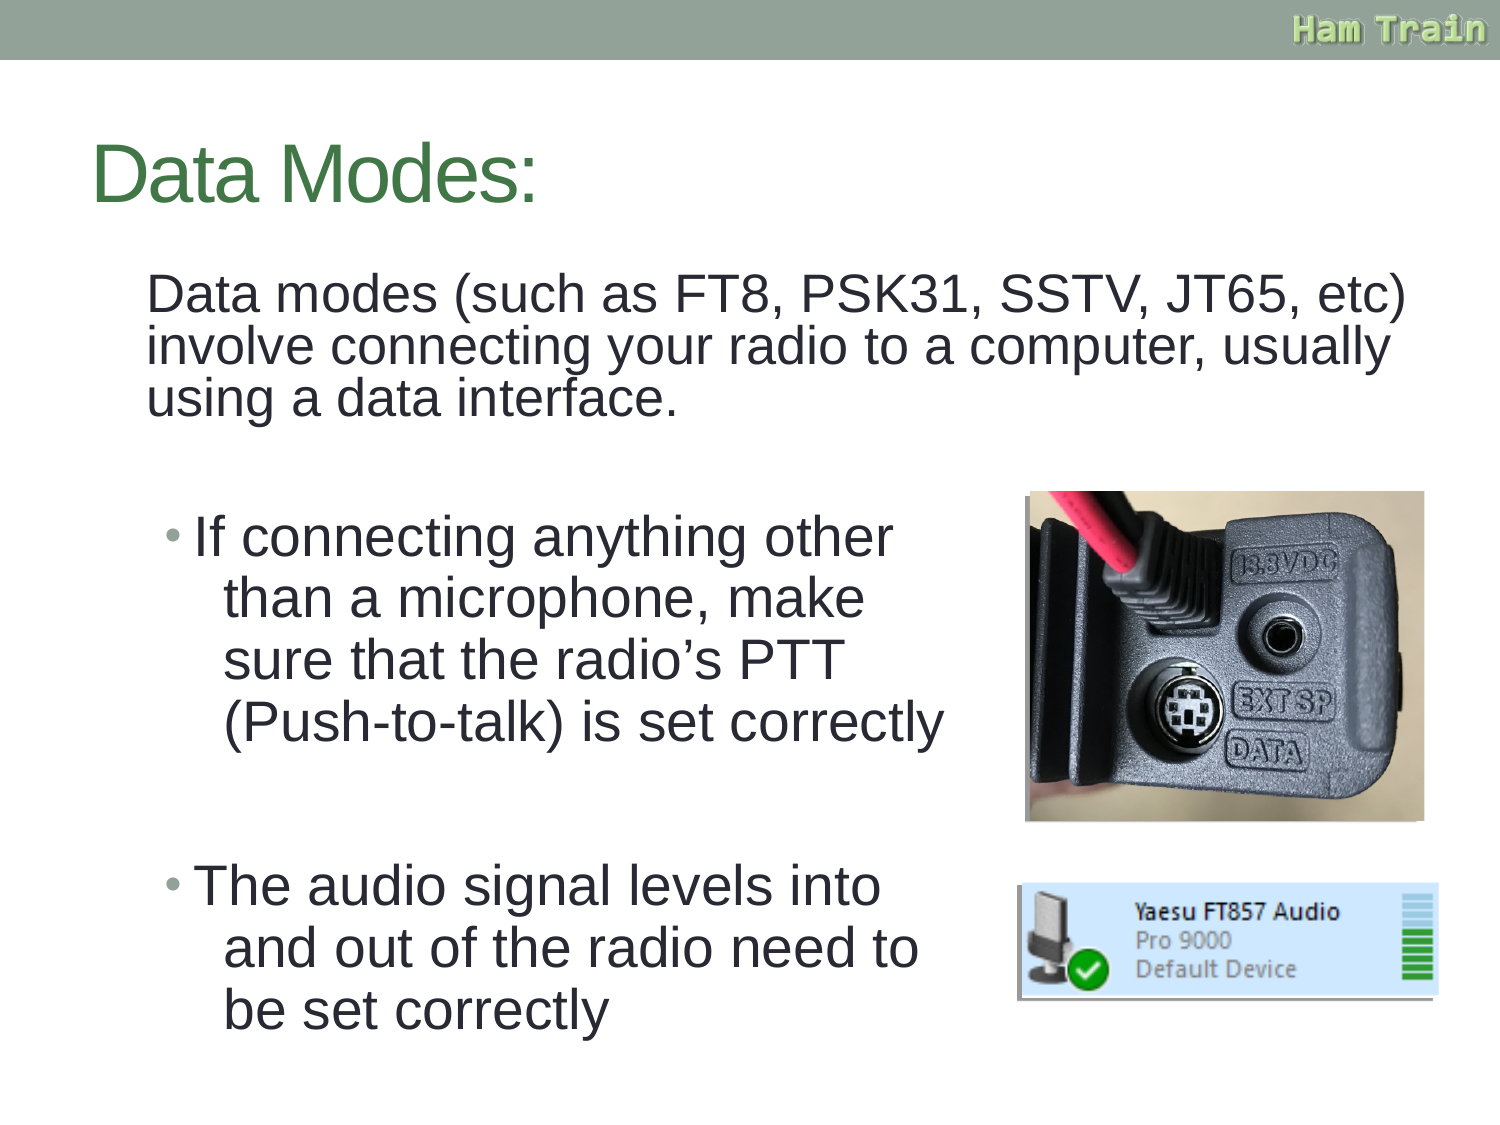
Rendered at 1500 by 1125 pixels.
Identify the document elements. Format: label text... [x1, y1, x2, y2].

picture [1022, 881, 1439, 998]
picture [1029, 491, 1425, 821]
title Data Modes: [75, 87, 1426, 251]
text_box If connecting anything other than a microphone, make sure that the radio’s PTT (Push-to-talk) is set correctly The audio signal levels into and out of the radio need to be set correctly [61, 499, 971, 1071]
list Data modes (such as FT8, PSK31, SSTV, JT65, etc) involve connecting your radio to a computer, usually using a data interface. [41, 263, 1459, 445]
